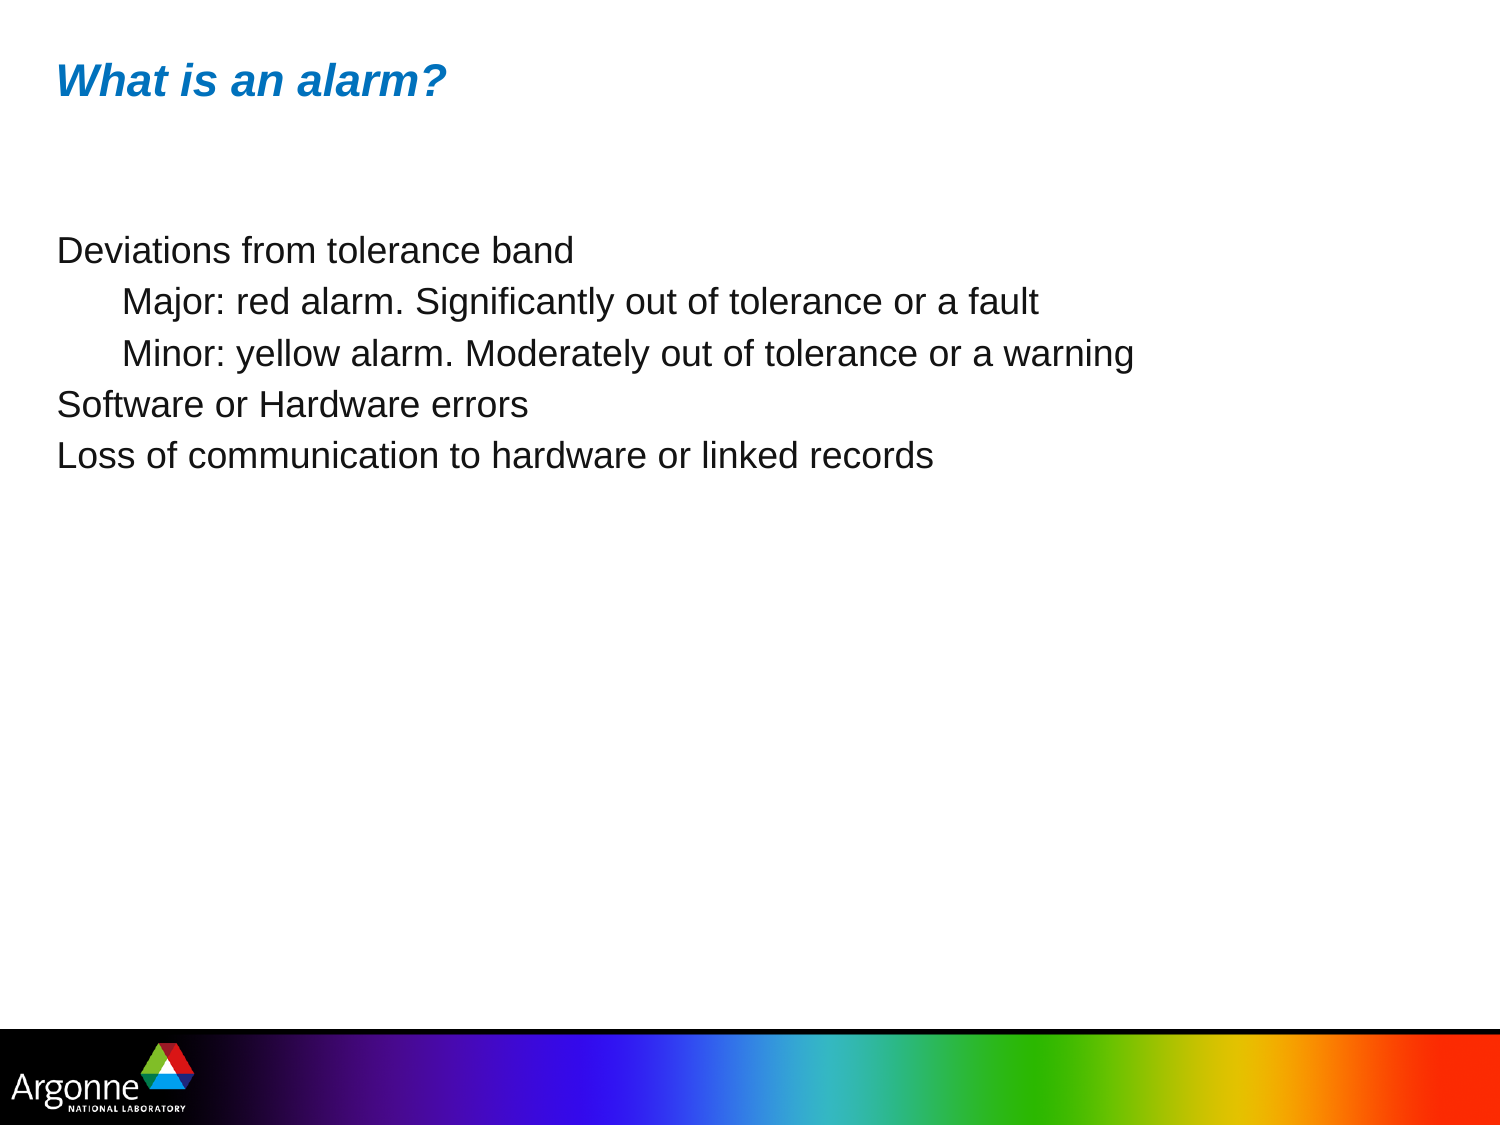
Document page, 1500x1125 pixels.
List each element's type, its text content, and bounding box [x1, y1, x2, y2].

list Deviations from tolerance band Major: red alarm. Significantly out of tolerance or a fault Minor: yellow alarm. Moderately out of tolerance or a warning Software or Hardware errors Loss of communication to hardware or linked records [56, 229, 1359, 725]
picture [0, 1029, 1500, 1125]
title What is an alarm? [55, 48, 1361, 118]
